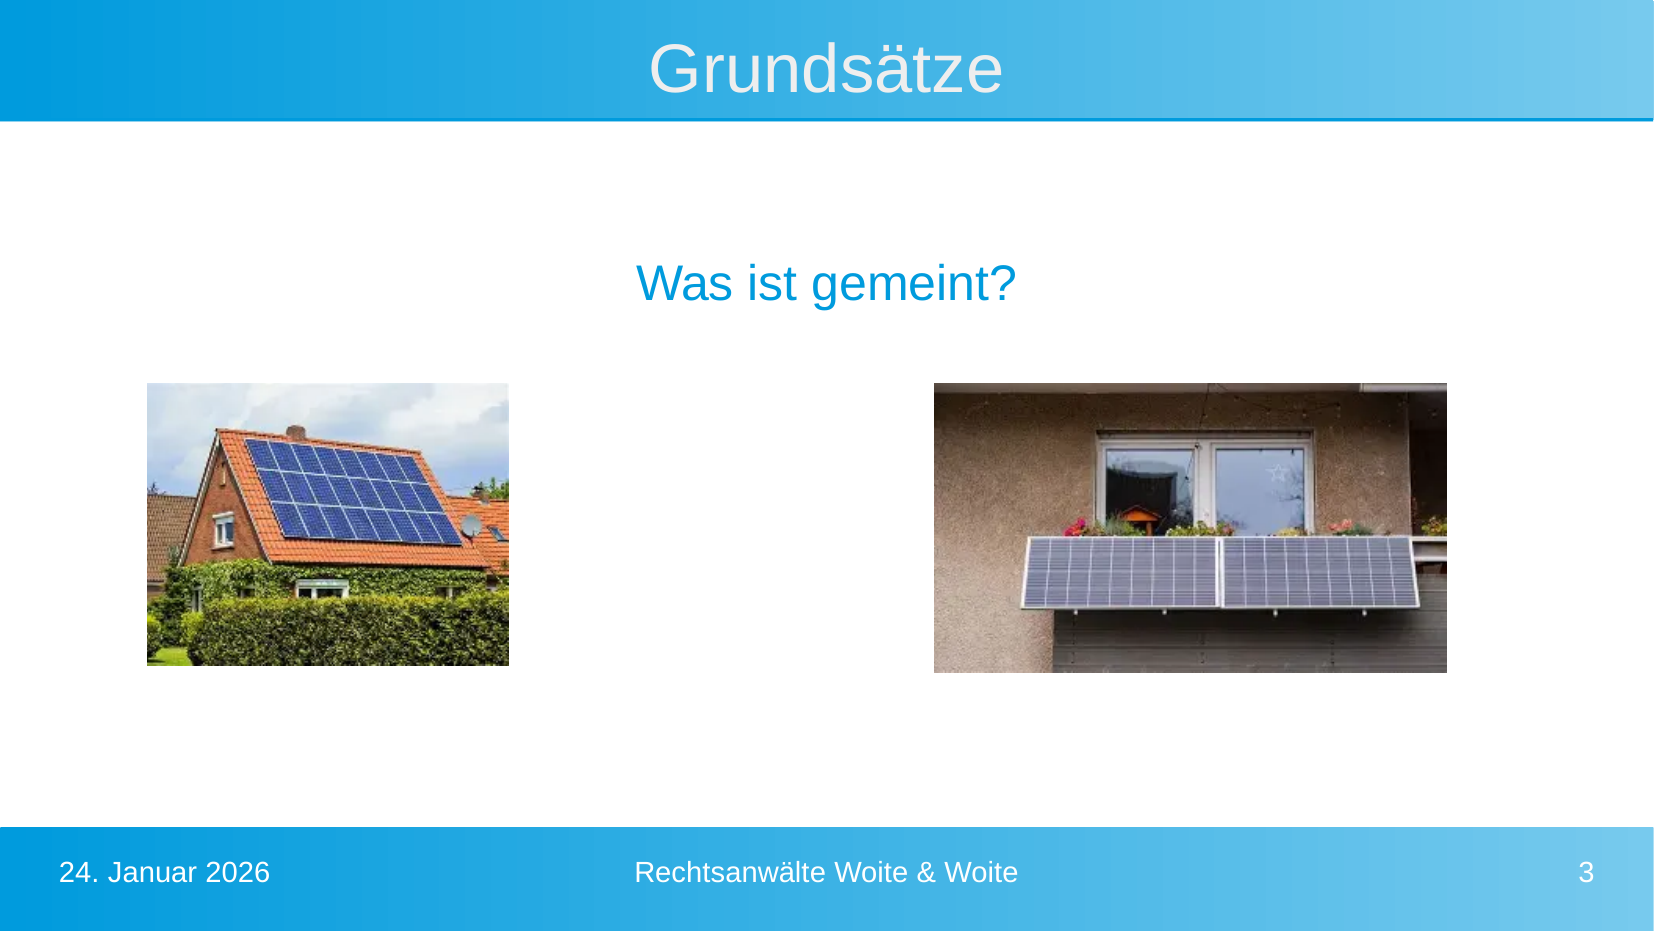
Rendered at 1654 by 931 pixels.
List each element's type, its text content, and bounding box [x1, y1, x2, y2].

picture [147, 383, 509, 666]
title Grundsätze [59, 29, 1595, 108]
list Was ist gemeint? [59, 177, 1595, 768]
picture [934, 383, 1447, 673]
